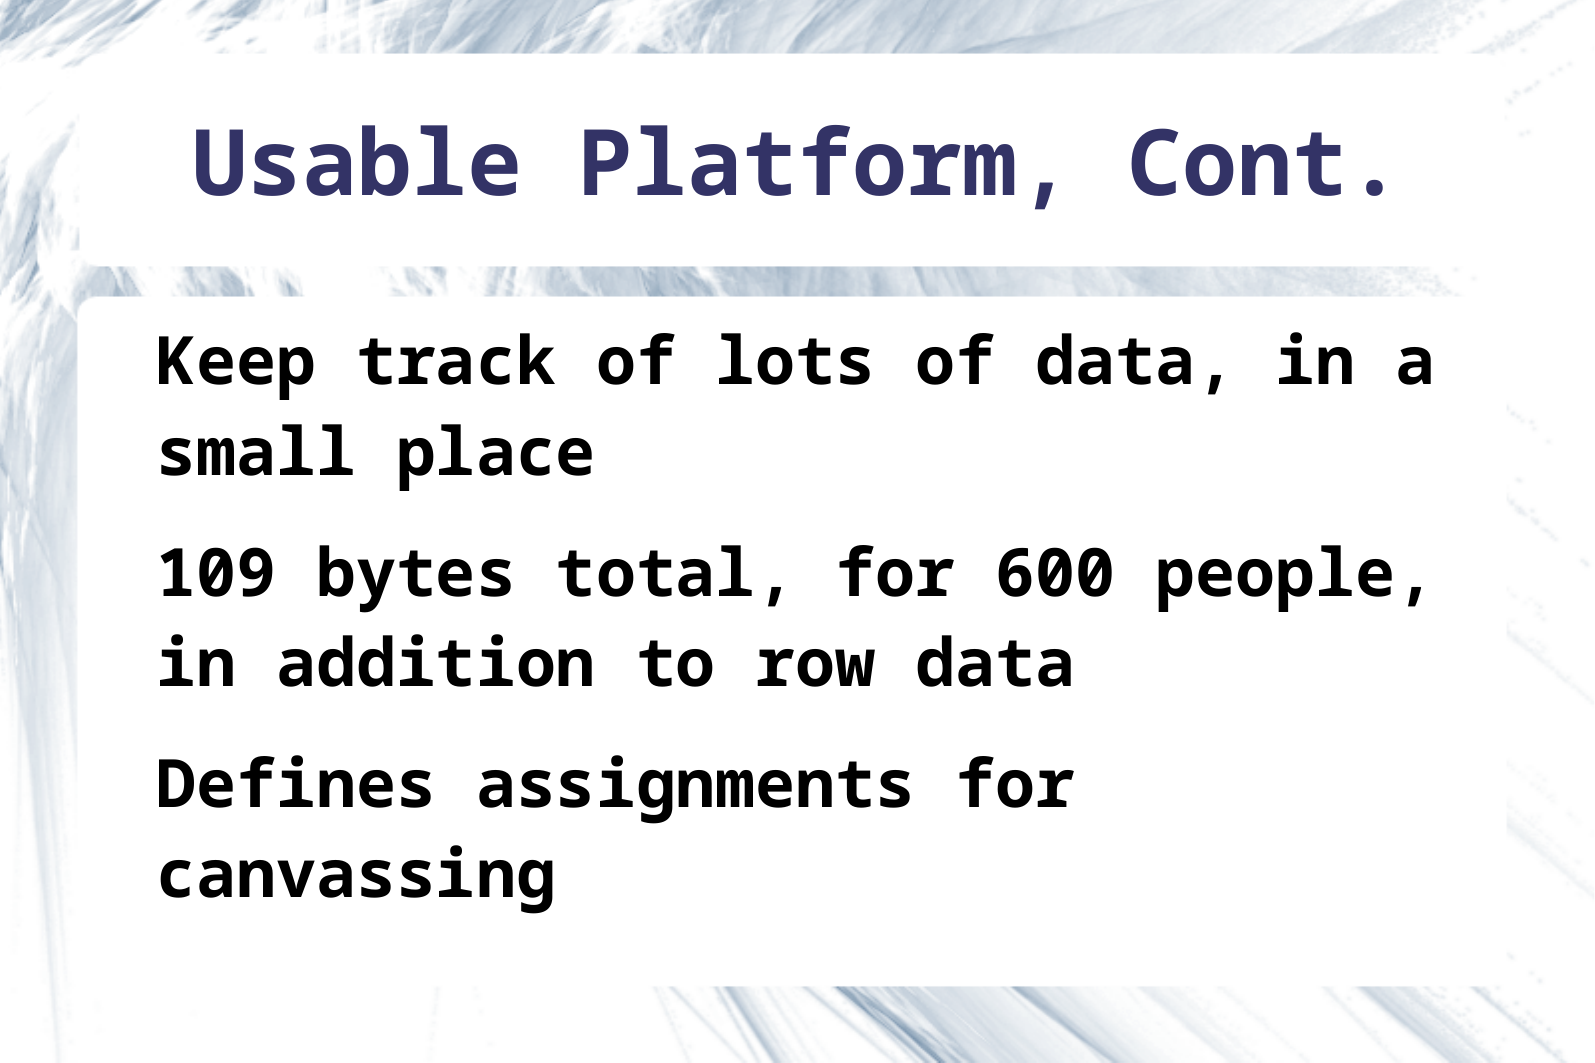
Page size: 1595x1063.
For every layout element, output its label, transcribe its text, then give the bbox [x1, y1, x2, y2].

list Keep track of lots of data, in a small place 109 bytes total, for 600 people, in addition to row data Defines assignments for canvassing [85, 313, 1481, 931]
picture [0, 0, 1595, 1063]
title Usable Platform, Cont. [79, 62, 1515, 259]
